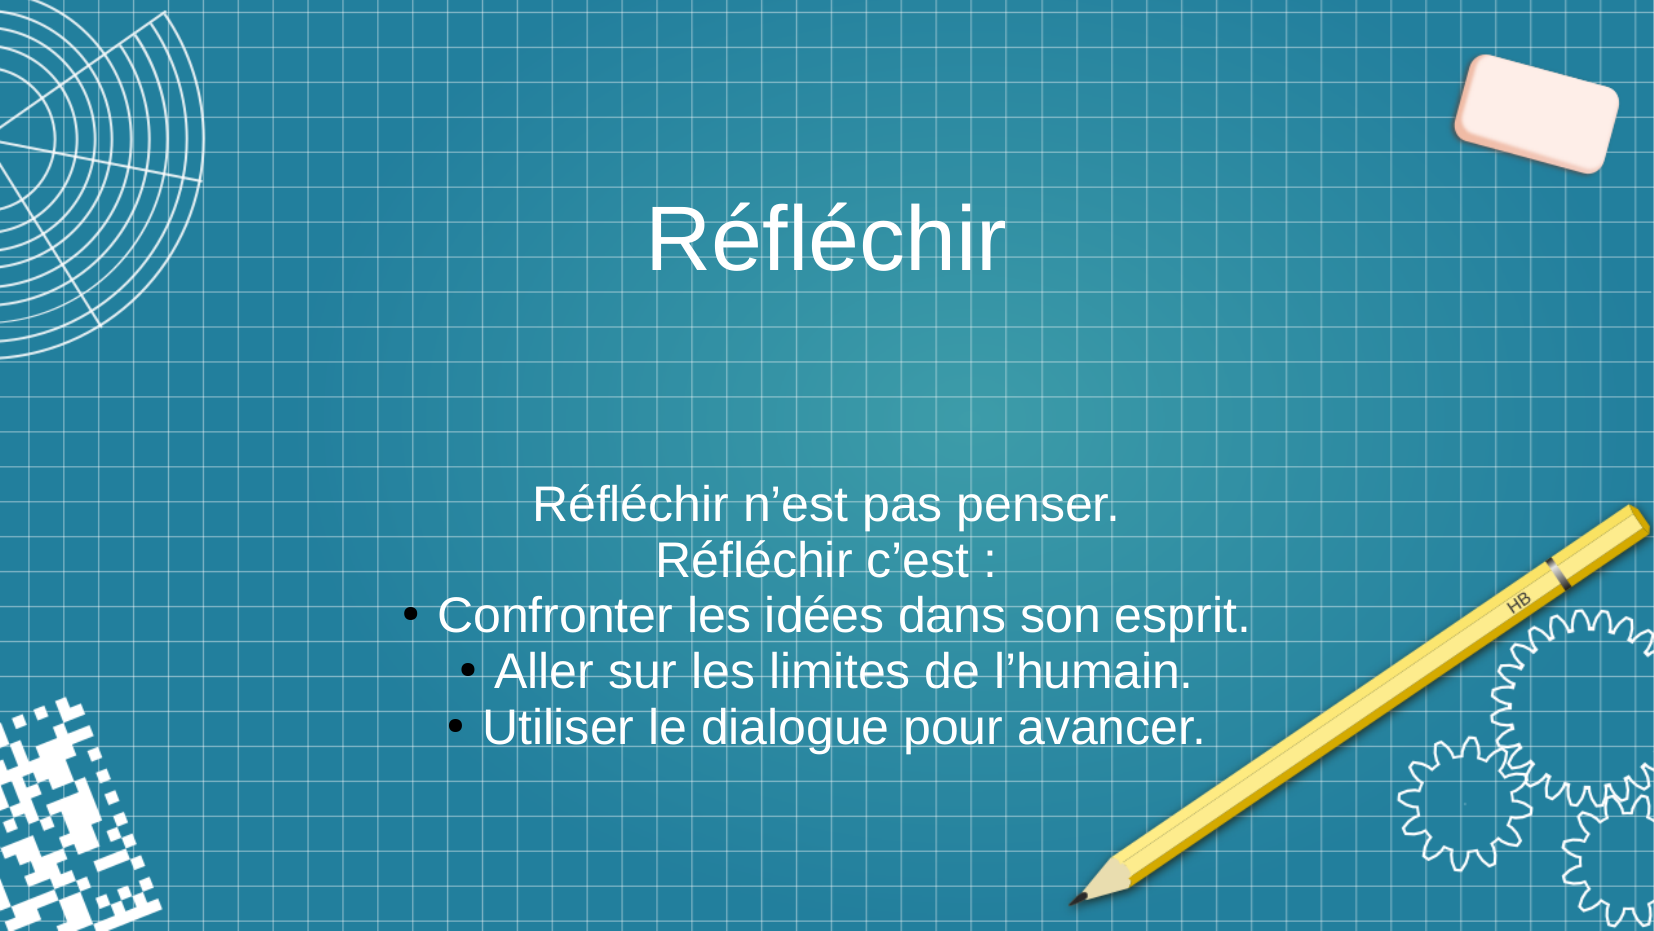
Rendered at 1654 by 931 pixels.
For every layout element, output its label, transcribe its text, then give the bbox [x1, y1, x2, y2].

picture [0, 0, 1654, 931]
subtitle Réfléchir n’est pas penser. Réfléchir c’est : Confronter les idées dans son esprit. Aller sur les limites de l’humain. Utiliser le dialogue pour avancer. [82, 389, 1571, 842]
title Réfléchir [82, 132, 1571, 346]
